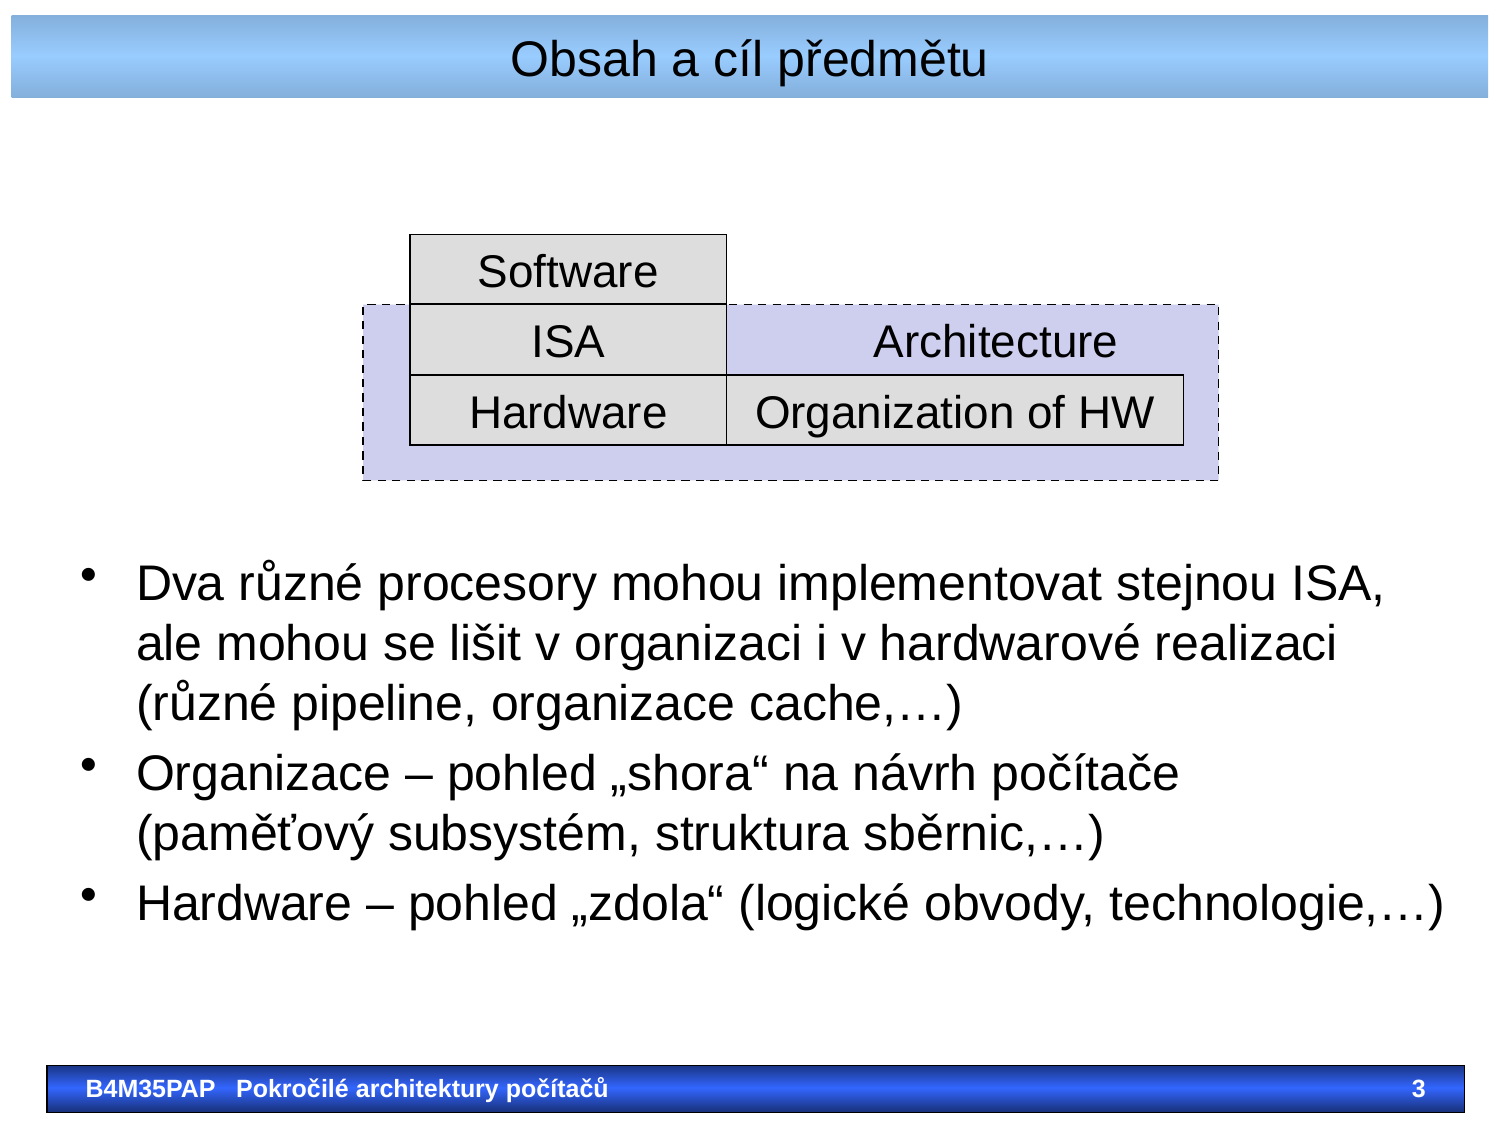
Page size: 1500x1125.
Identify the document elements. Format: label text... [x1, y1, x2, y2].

text_box Software [410, 234, 727, 304]
text_box Hardware [410, 375, 726, 445]
footer B4M35PAP Pokročilé architektury počítačů [70, 1065, 1429, 1113]
slide_number <number> [1346, 1065, 1441, 1112]
text_box Architecture [831, 304, 1161, 375]
title Obsah a cíl předmětu [11, 15, 1489, 98]
text_box Organization of HW [726, 375, 1184, 445]
text_box [727, 304, 831, 375]
text_box ISA [410, 304, 727, 375]
list Dva různé procesory mohou implementovat stejnou ISA, ale mohou se lišit v organizaci i v hardwarové realizaci (různé pipeline, organizace cache,…) Organizace – pohled „shora“ na návrh počítače (paměťový subsystém, struktura sběrnic,…) Hardware – pohled „zdola“ (logické obvody, technologie,…) [64, 172, 1471, 1000]
text_box [363, 304, 1219, 481]
